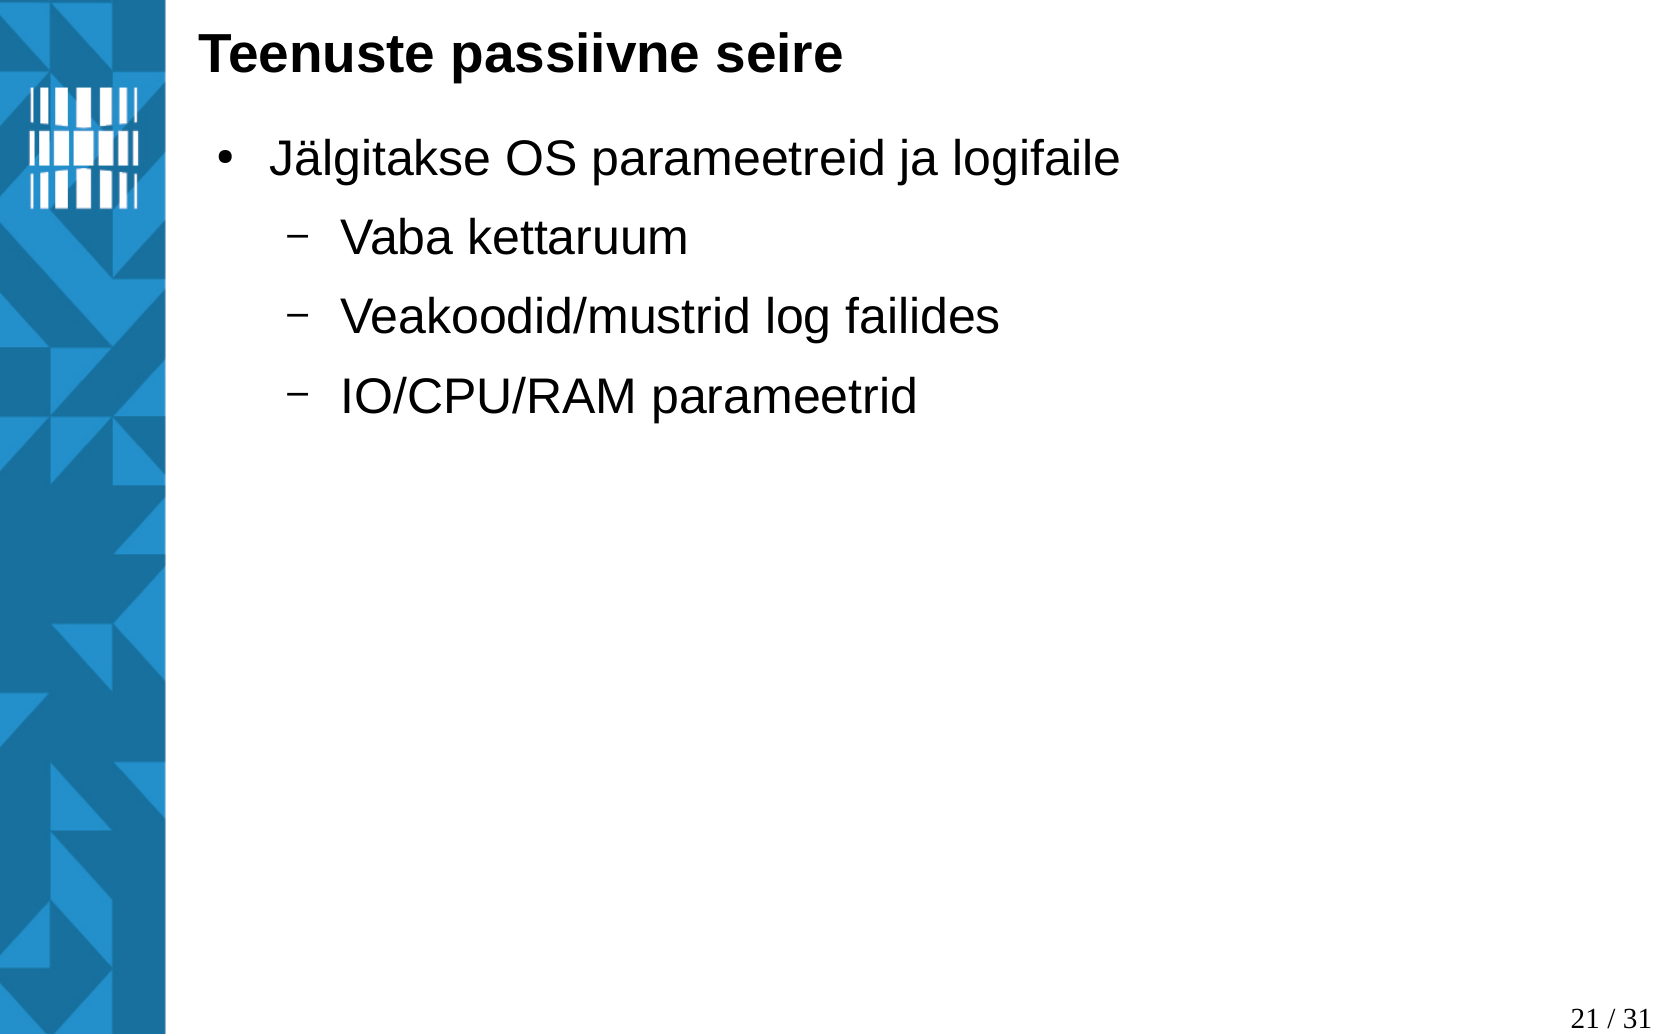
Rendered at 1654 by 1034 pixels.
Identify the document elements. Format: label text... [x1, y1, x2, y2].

title Teenuste passiivne seire [198, 11, 1601, 95]
list Jälgitakse OS parameetreid ja logifaile Vaba kettaruum Veakoodid/mustrid log failides IO/CPU/RAM parameetrid [198, 129, 1595, 997]
